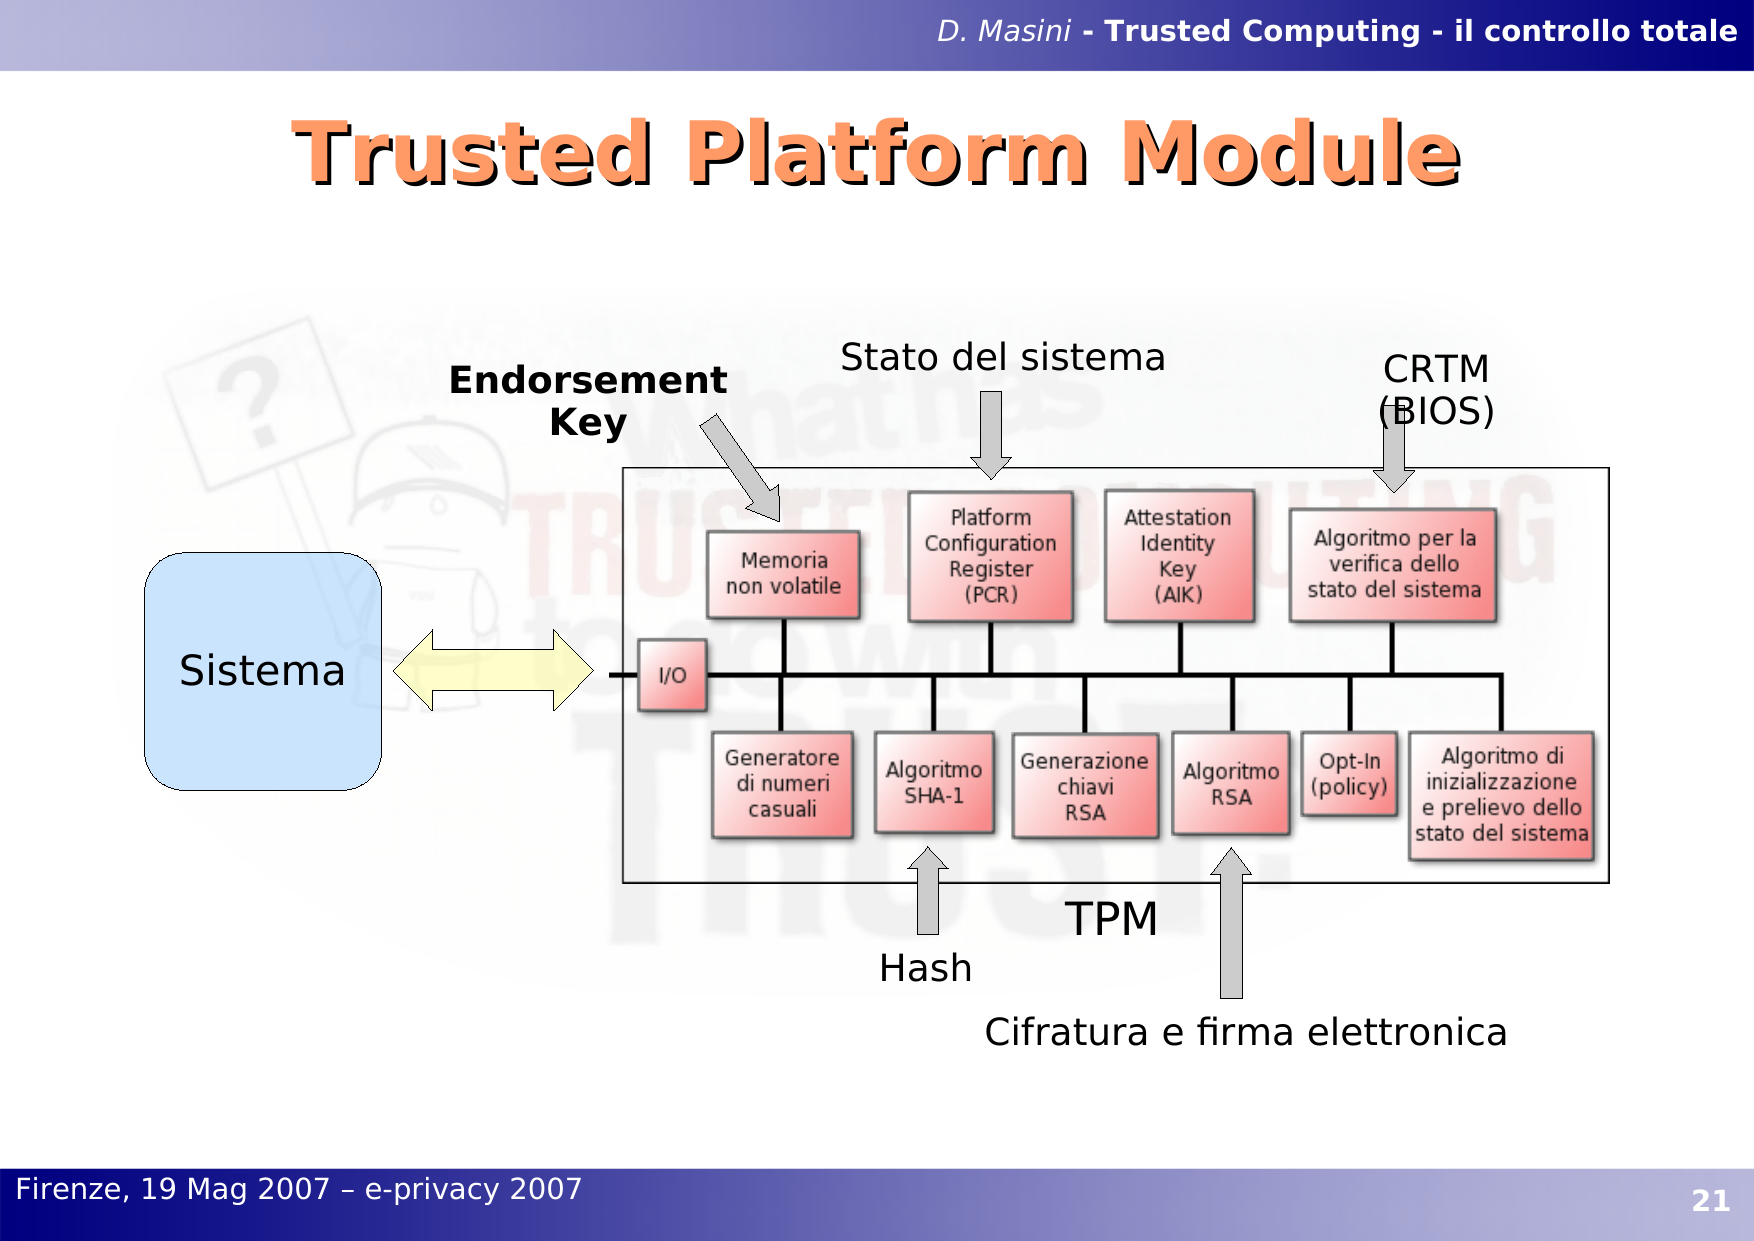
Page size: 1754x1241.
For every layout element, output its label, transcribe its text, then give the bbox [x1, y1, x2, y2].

text_box Endorsement Key [404, 360, 772, 404]
text_box Cifratura e firma elettronica [984, 1012, 1498, 1056]
text_box [907, 846, 949, 935]
text_box Stato del sistema [840, 337, 1161, 381]
text_box [393, 629, 594, 711]
text_box [1210, 847, 1252, 999]
text_box [1373, 405, 1415, 493]
text_box TPM [1065, 894, 1160, 957]
picture [0, 0, 1754, 1241]
text_box [1398, 411, 1405, 421]
title Trusted Platform Module [87, 49, 1667, 257]
text_box [699, 413, 780, 522]
text_box CRTM (BIOS) [1317, 349, 1556, 393]
text_box Sistema [144, 552, 382, 791]
text_box Hash [842, 947, 1010, 992]
text_box [970, 391, 1012, 480]
